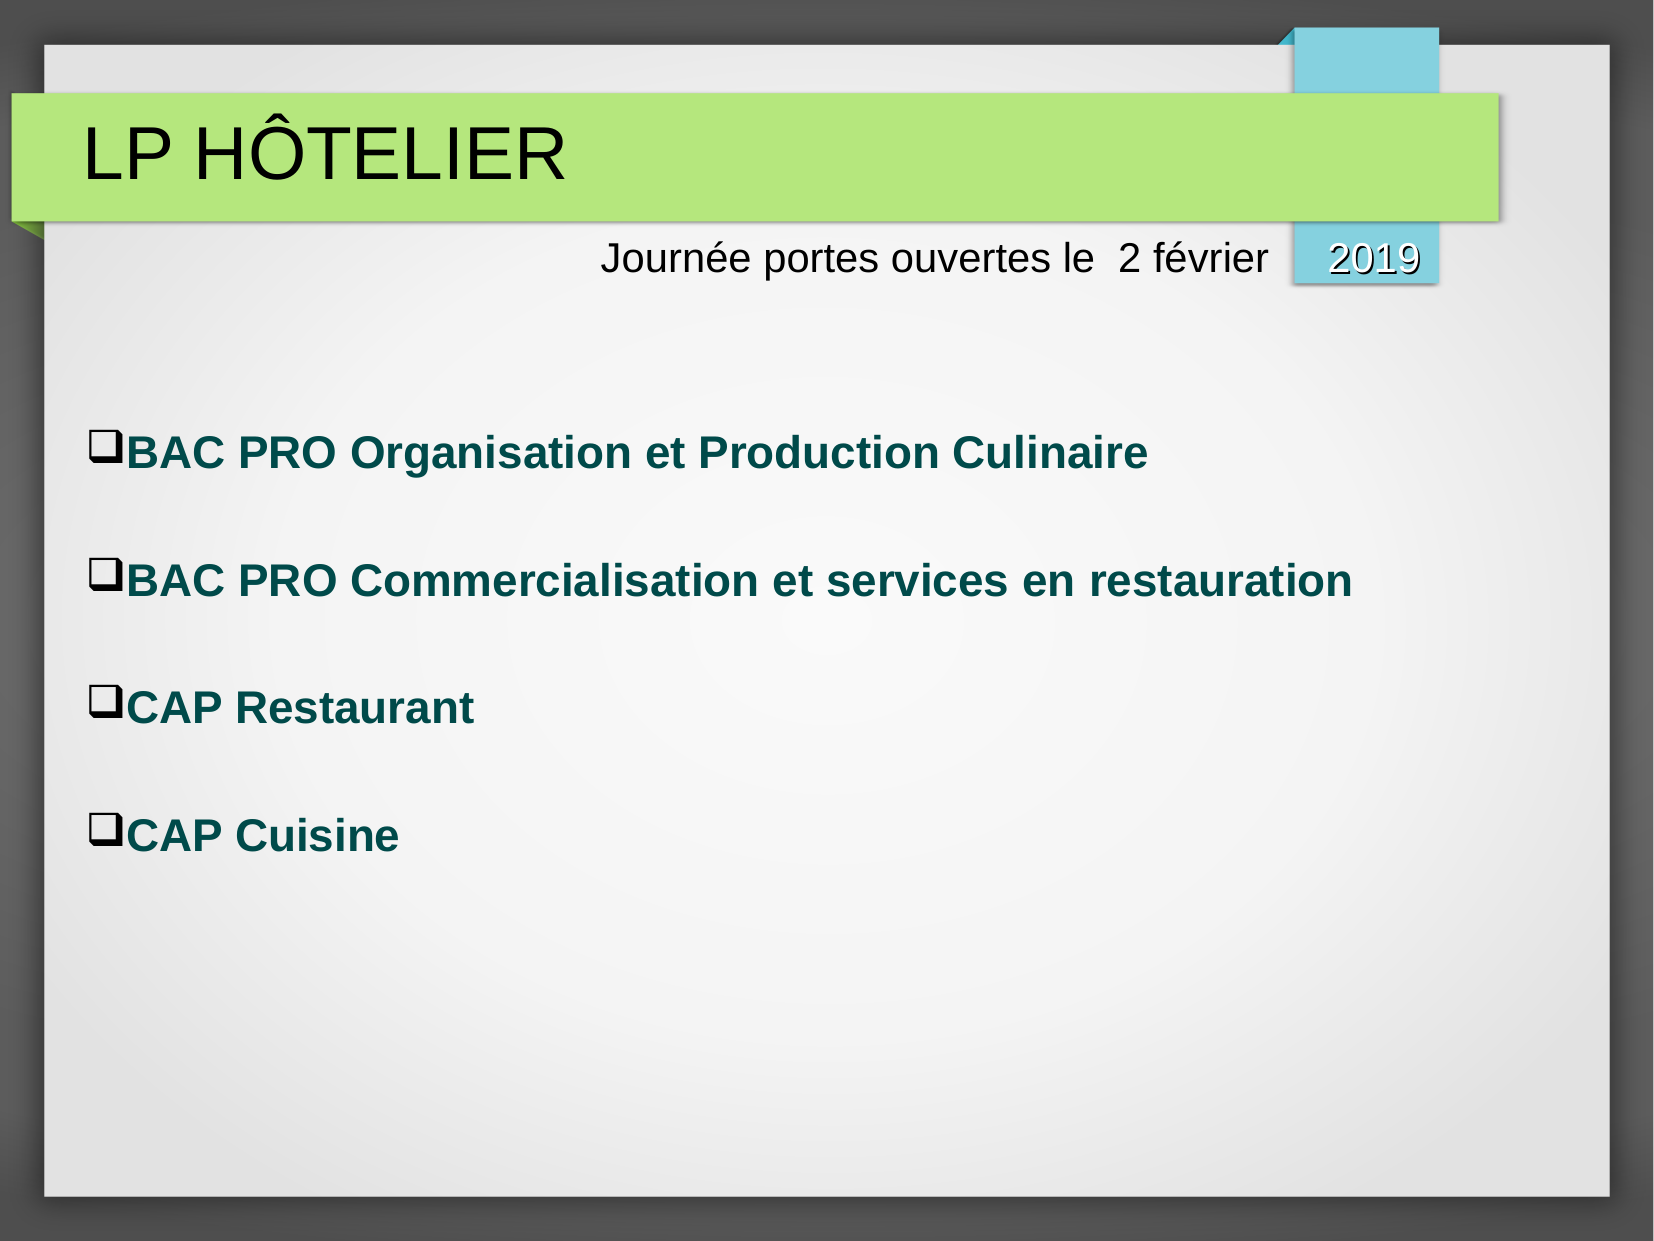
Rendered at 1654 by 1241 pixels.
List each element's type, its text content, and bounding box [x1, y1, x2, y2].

picture [0, 0, 1654, 1241]
title LP HÔTELIER [82, 94, 1264, 213]
text_box BAC PRO Organisation et Production Culinaire BAC PRO Commercialisation et services en restauration CAP Restaurant CAP Cuisine [70, 419, 1607, 875]
text_box Journée portes ouvertes le 2 février 2019 [531, 227, 1453, 289]
